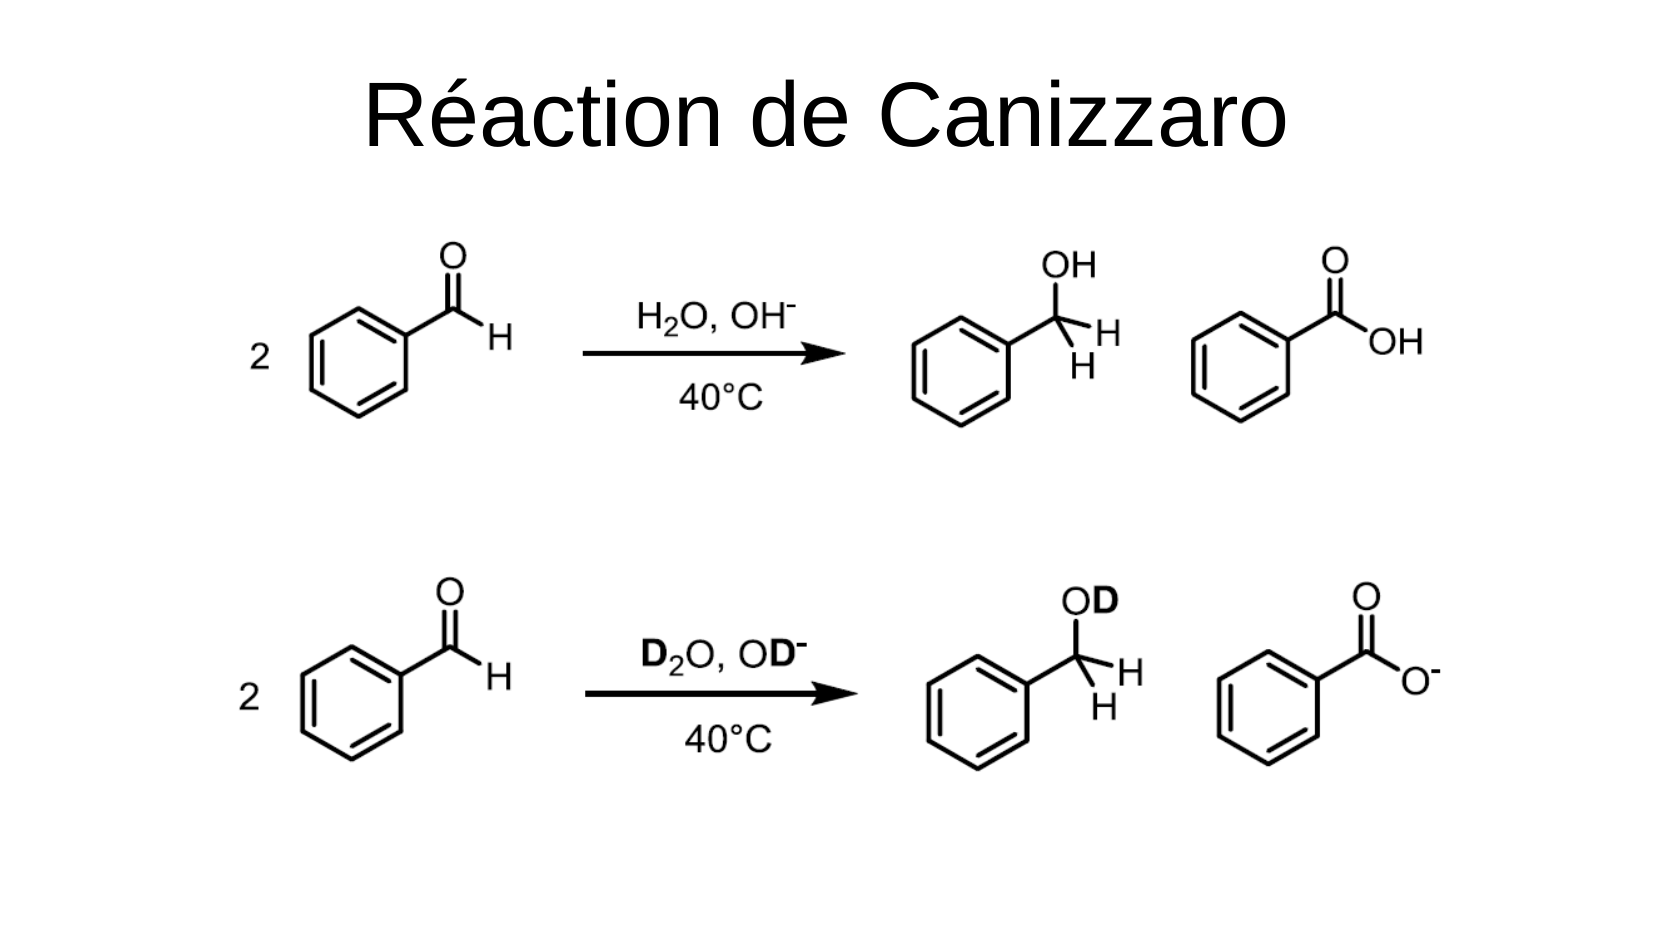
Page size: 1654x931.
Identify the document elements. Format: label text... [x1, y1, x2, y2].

picture [230, 212, 1434, 441]
picture [186, 570, 1459, 804]
title Réaction de Canizzaro [82, 37, 1571, 193]
